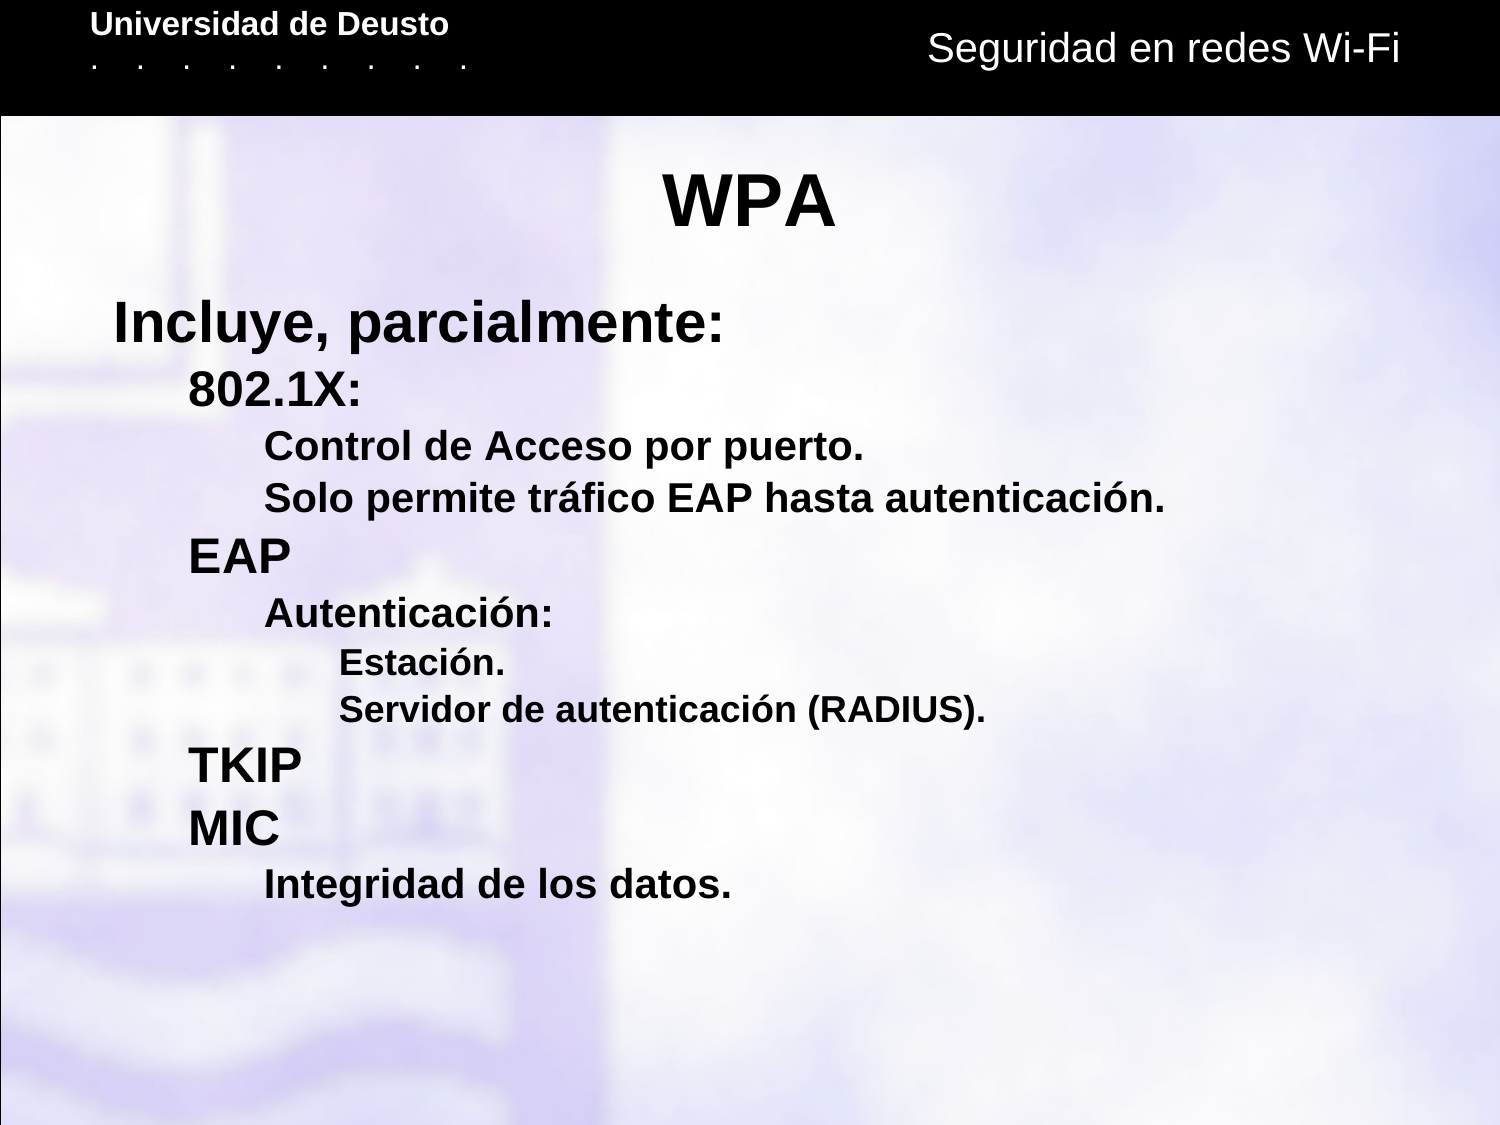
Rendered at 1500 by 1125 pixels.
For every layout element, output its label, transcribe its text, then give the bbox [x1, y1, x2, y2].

picture [1, 116, 1500, 1125]
title WPA [112, 137, 1388, 263]
list Incluye, parcialmente: 802.1X: Control de Acceso por puerto. Solo permite tráfico EAP hasta autenticación. EAP Autenticación: Estación. Servidor de autenticación (RADIUS). TKIP MIC Integridad de los datos. [114, 295, 1390, 983]
